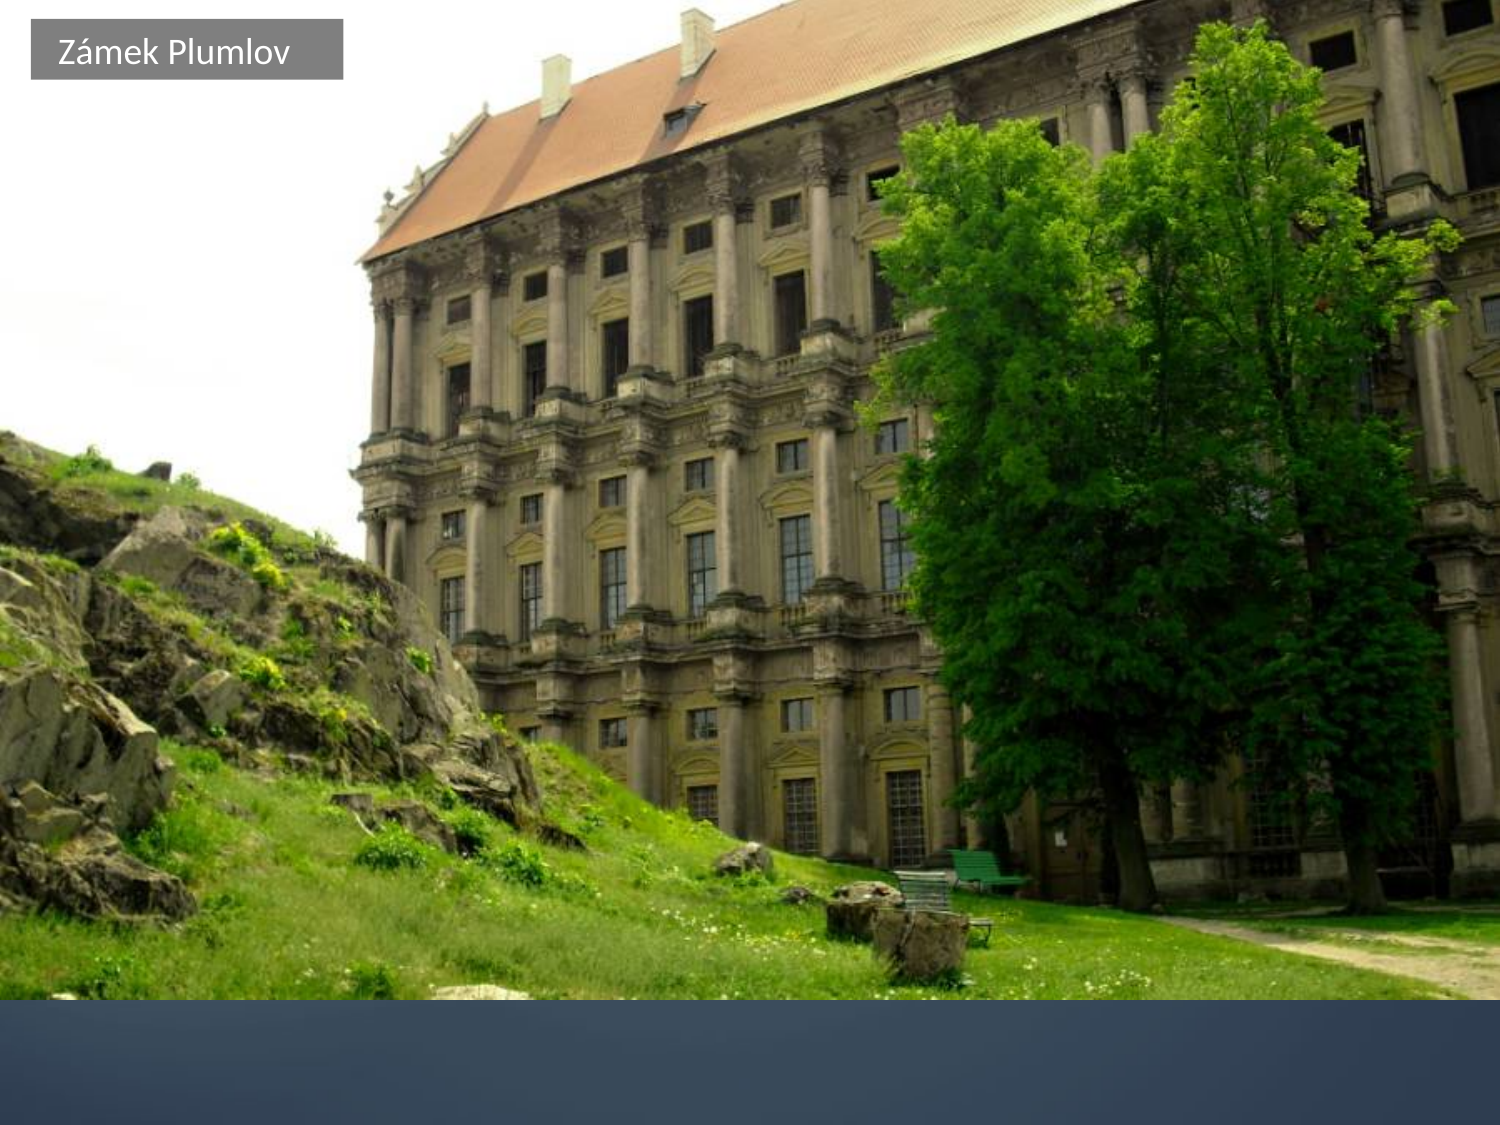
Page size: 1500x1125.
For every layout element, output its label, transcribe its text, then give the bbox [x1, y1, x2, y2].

text_box Zámek Plumlov [43, 18, 306, 80]
text_box [306, 18, 344, 80]
picture [0, 0, 1500, 1125]
text_box [30, 18, 43, 80]
